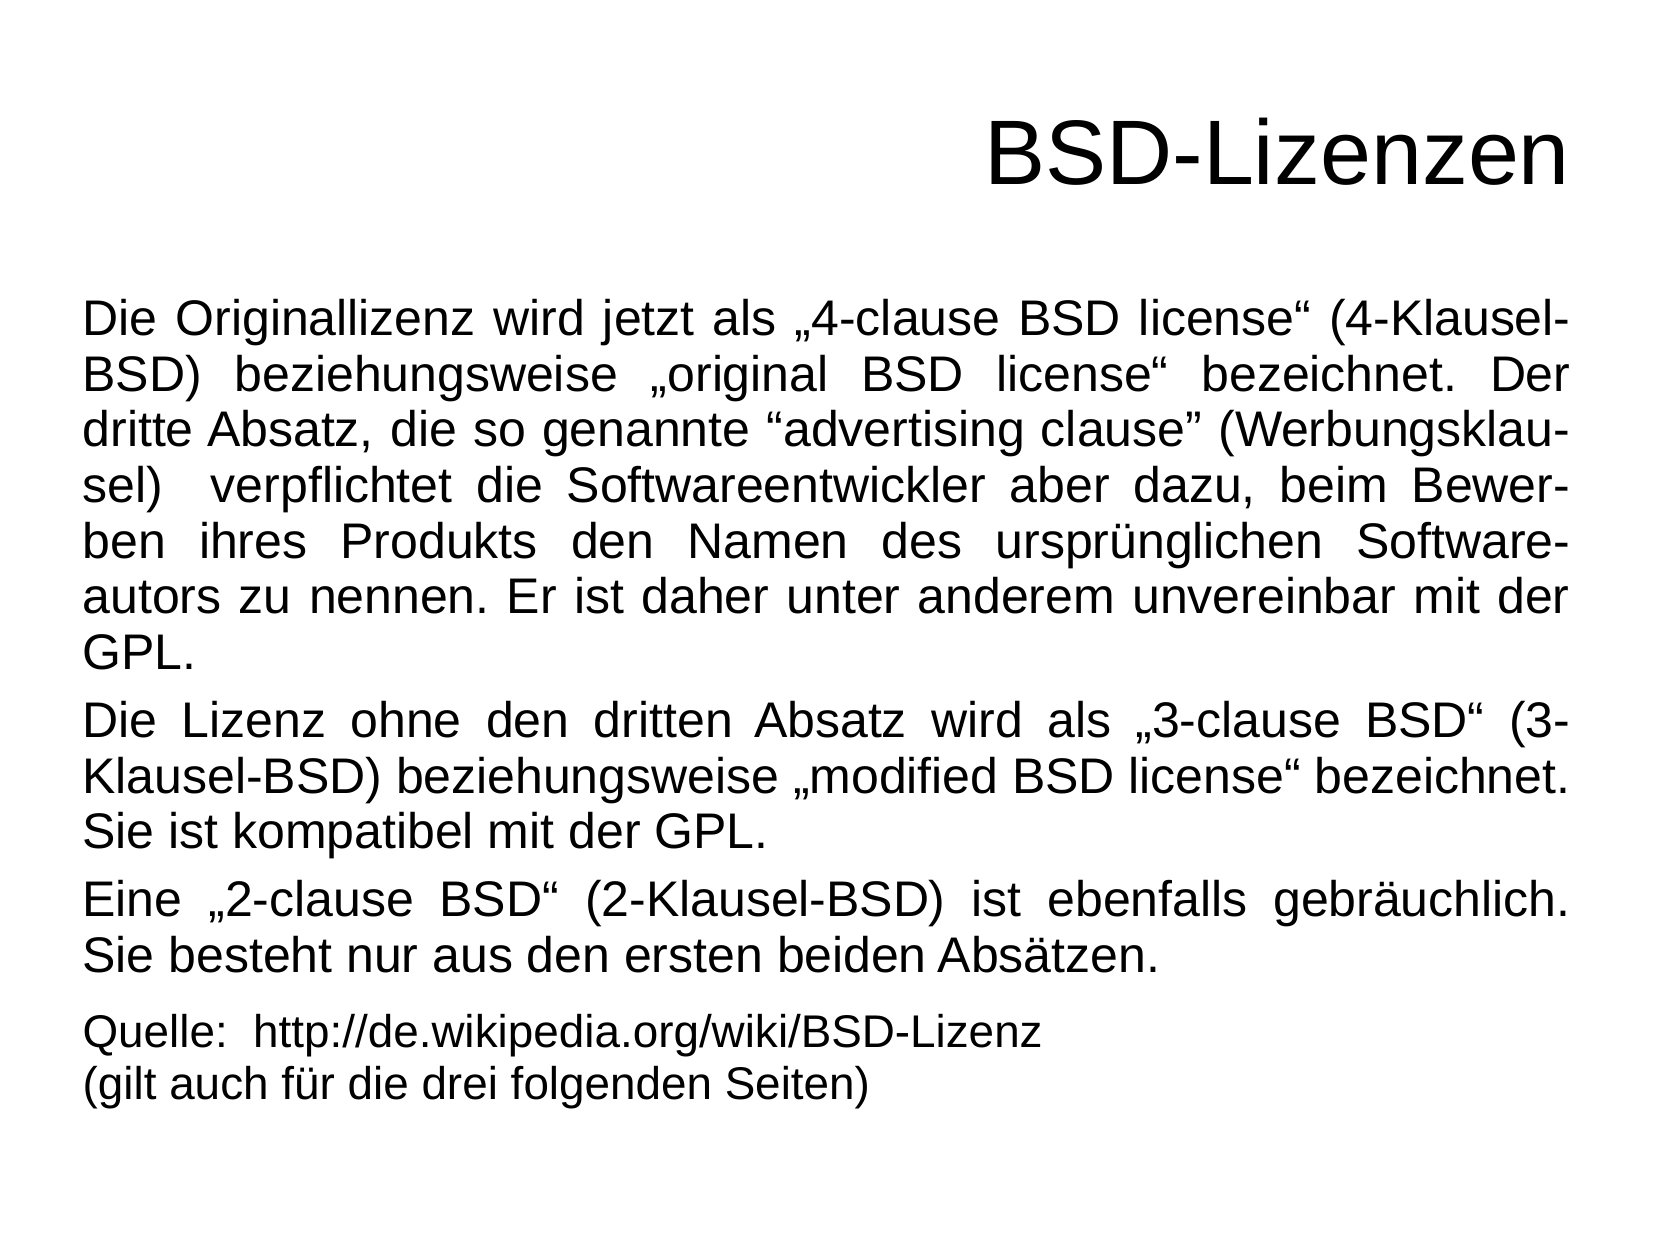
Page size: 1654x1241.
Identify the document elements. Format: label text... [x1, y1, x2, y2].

title BSD-Lizenzen [82, 56, 1571, 250]
subtitle Die Originallizenz wird jetzt als „4-clause BSD license“ (4-Klausel-BSD) beziehungsweise „original BSD license“ bezeichnet. Der dritte Absatz, die so genannte “advertising clause” (Werbungsklau-sel) verpflichtet die Softwareentwickler aber dazu, beim Bewer-ben ihres Produkts den Namen des ursprünglichen Software-autors zu nennen. Er ist daher unter anderem unvereinbar mit der GPL. Die Lizenz ohne den dritten Absatz wird als „3-clause BSD“ (3-Klausel-BSD) beziehungsweise „modified BSD license“ bezeichnet. Sie ist kompatibel mit der GPL. Eine „2-clause BSD“ (2-Klausel-BSD) ist ebenfalls gebräuchlich. Sie besteht nur aus den ersten beiden Absätzen. Quelle: http://de.wikipedia.org/wiki/BSD-Lizenz (gilt auch für die drei folgenden Seiten) [82, 290, 1571, 1109]
